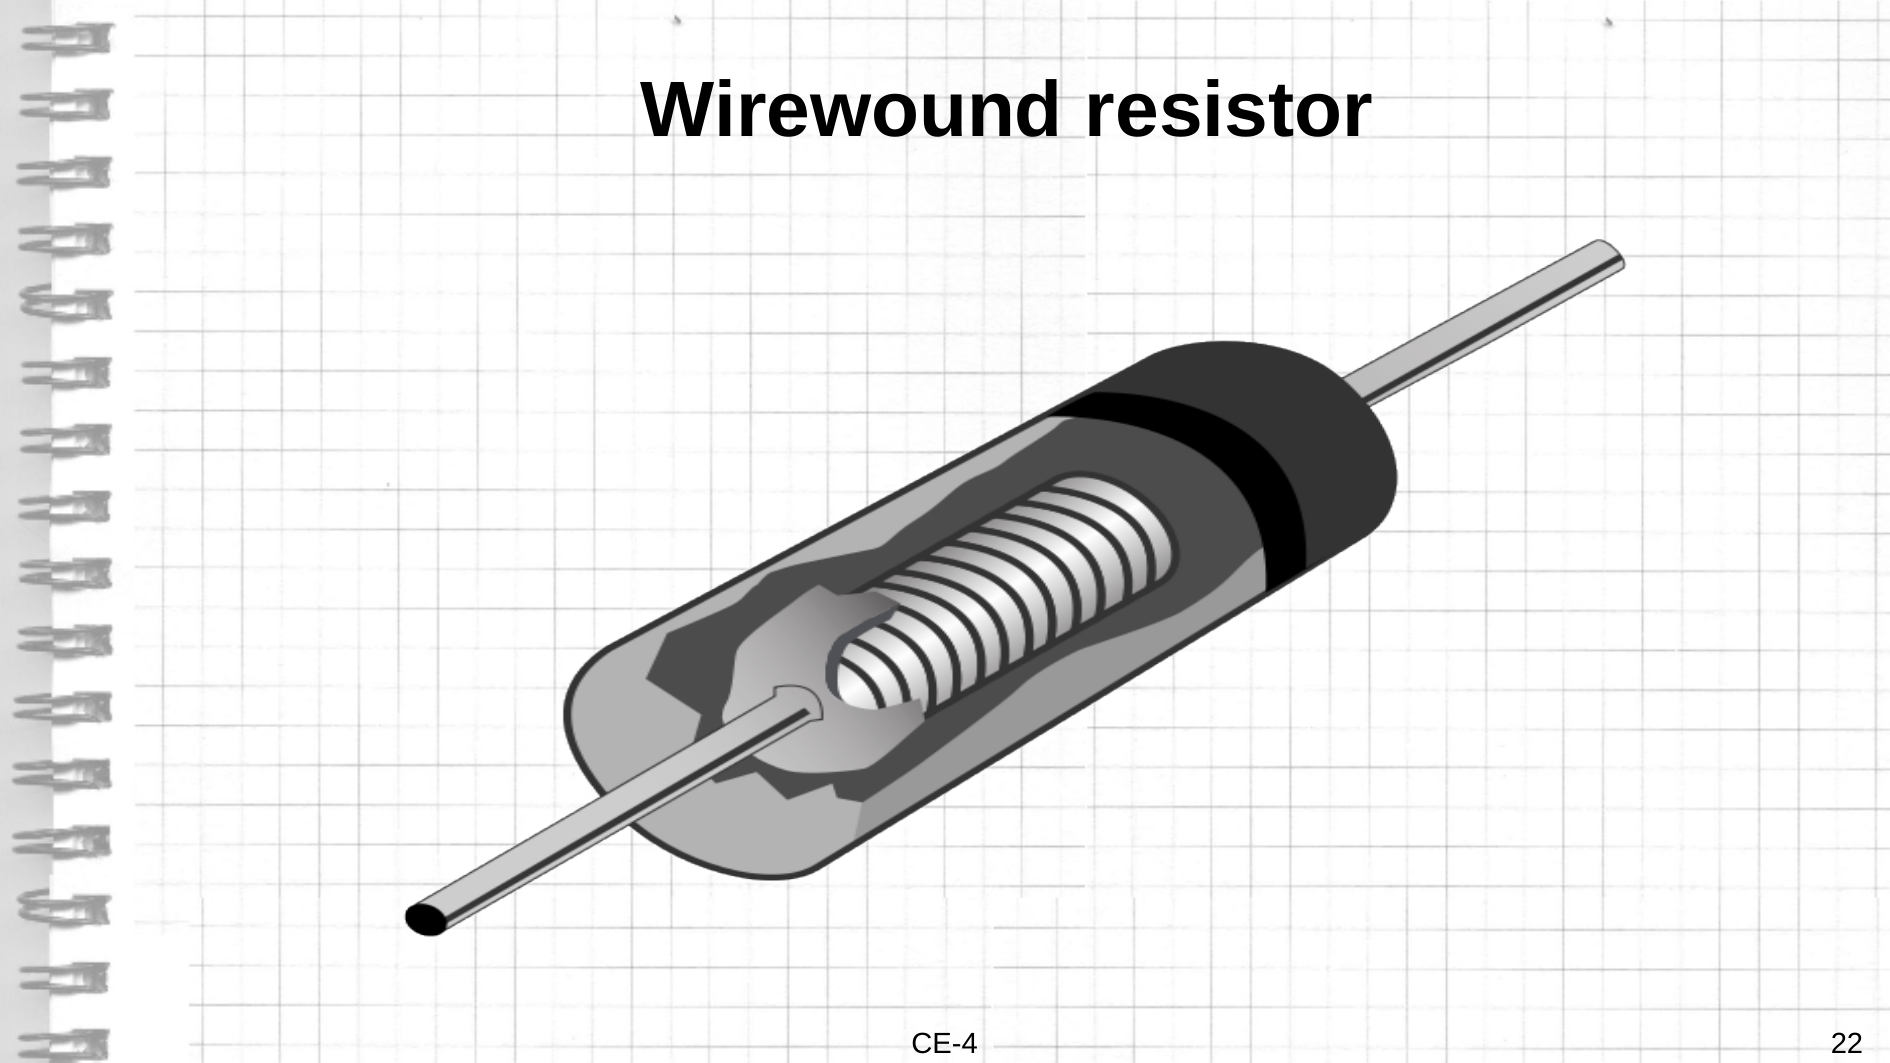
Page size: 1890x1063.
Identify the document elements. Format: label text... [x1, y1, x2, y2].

picture [0, 0, 1890, 1063]
title Wirewound resistor [124, 20, 1890, 198]
